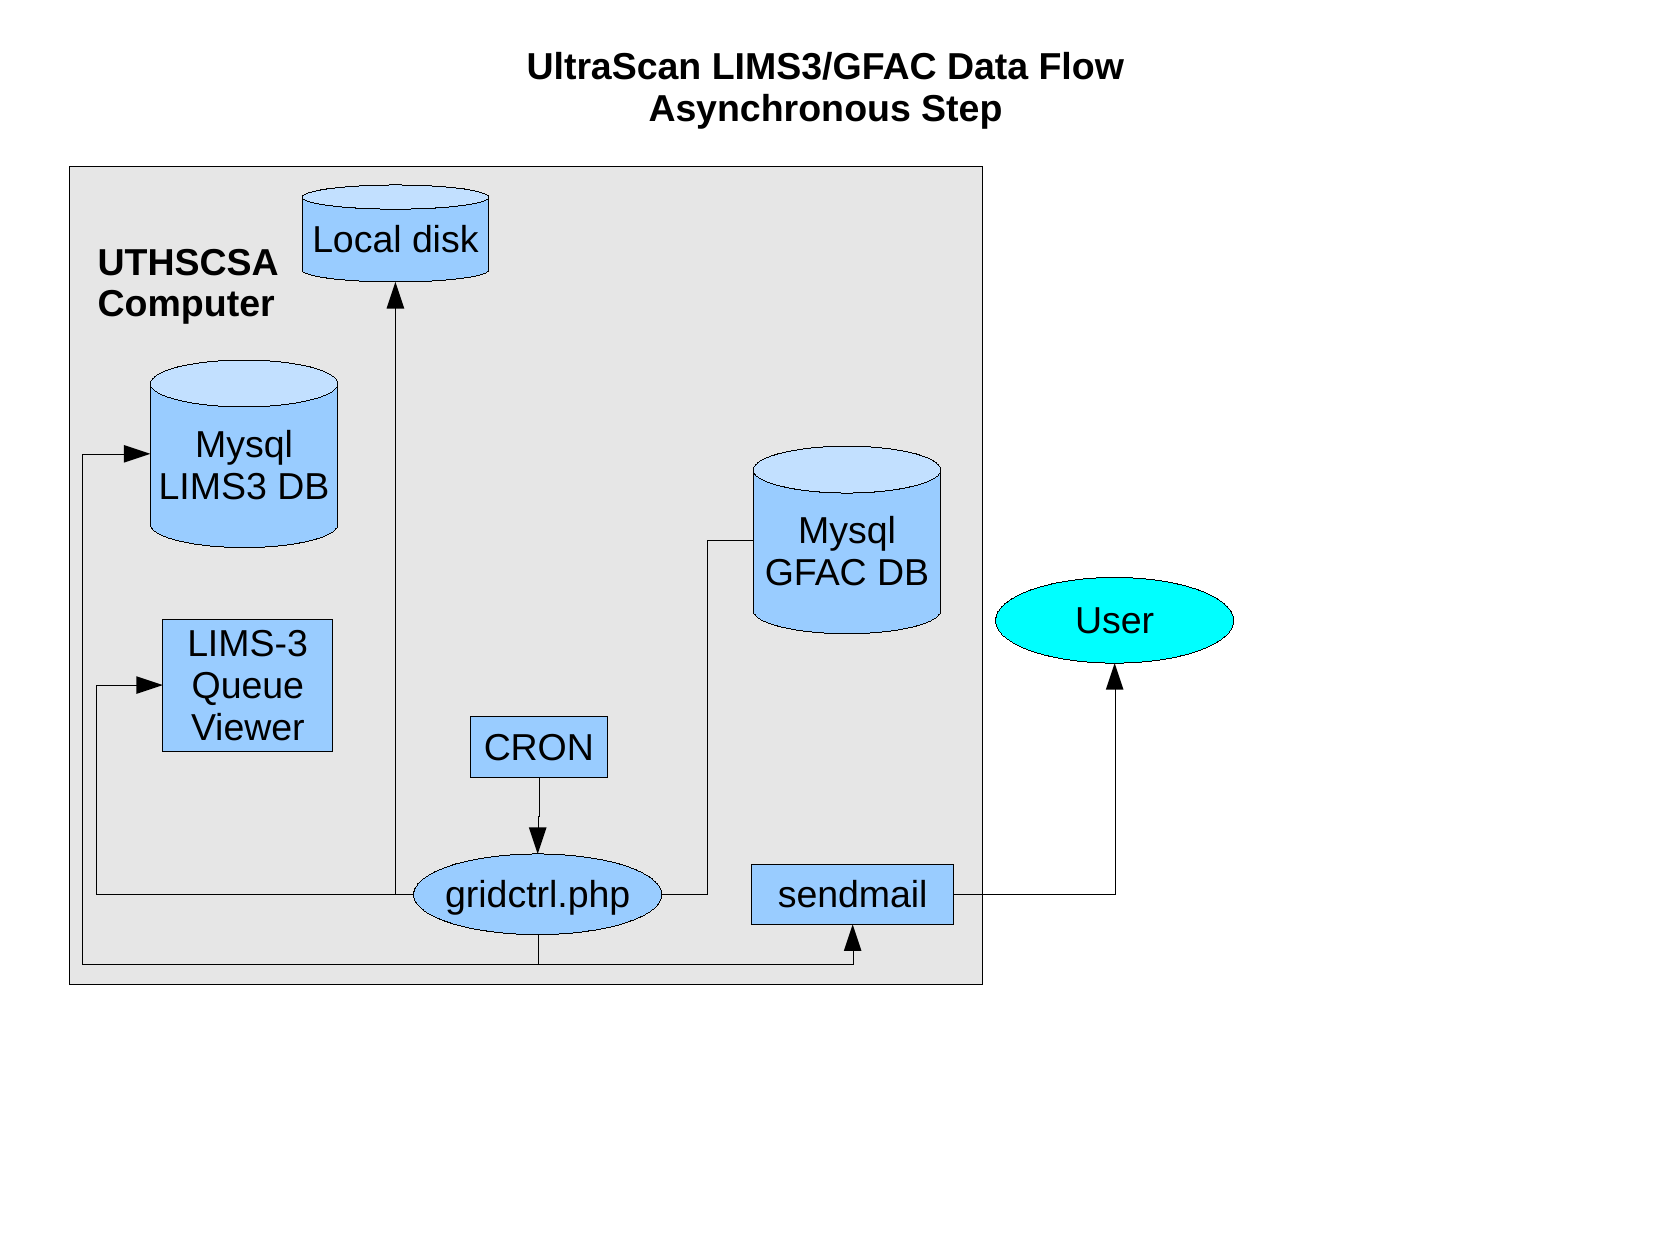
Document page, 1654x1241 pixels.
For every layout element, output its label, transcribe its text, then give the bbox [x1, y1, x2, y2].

text_box Mysql GFAC DB [753, 473, 941, 634]
text_box CRON [470, 716, 608, 778]
text_box Local disk [302, 199, 489, 282]
text_box [69, 166, 983, 985]
text_box Mysql LIMS3 DB [150, 387, 338, 548]
text_box UTHSCSA Computer [82, 233, 302, 333]
text_box LIMS-3 Queue Viewer [162, 619, 333, 752]
text_box User [995, 577, 1234, 664]
text_box sendmail [751, 864, 954, 925]
text_box UltraScan LIMS3/GFAC Data Flow Asynchronous Step [511, 38, 1140, 138]
text_box gridctrl.php [413, 853, 662, 935]
